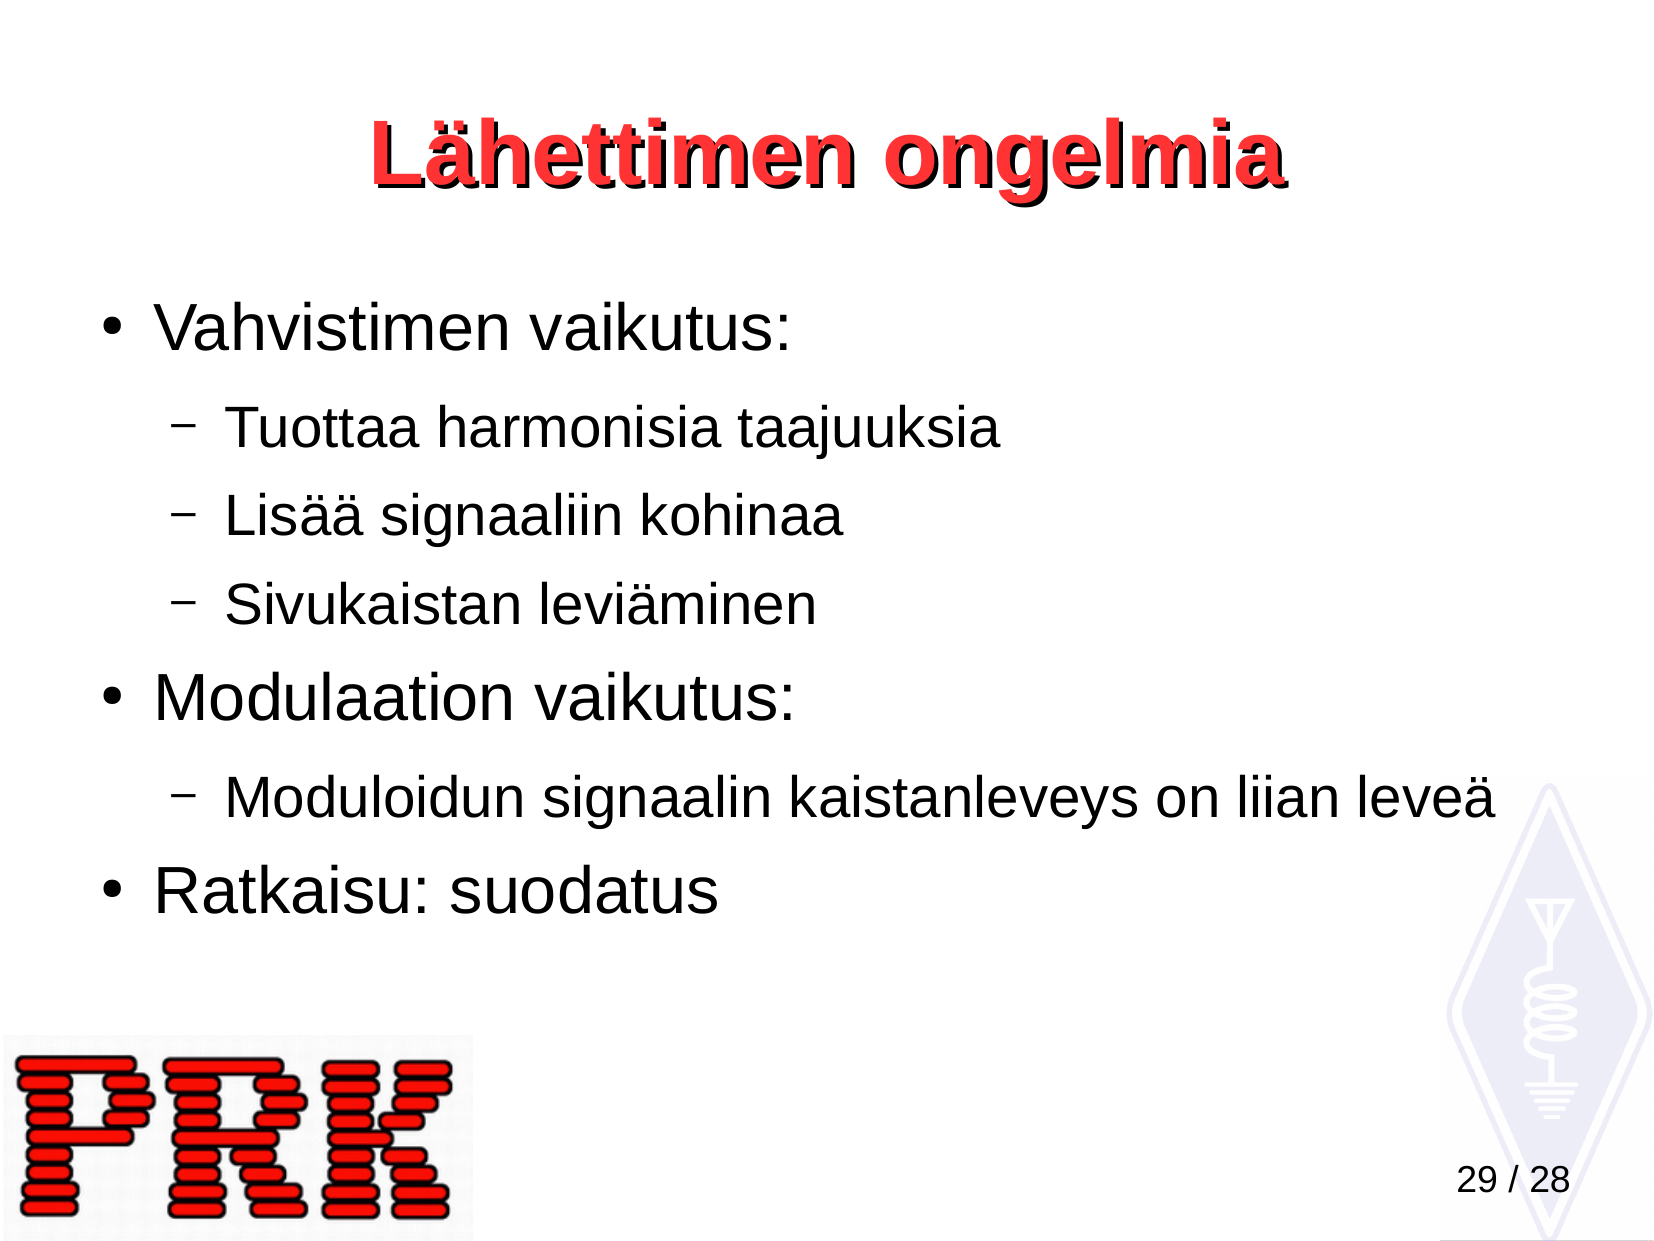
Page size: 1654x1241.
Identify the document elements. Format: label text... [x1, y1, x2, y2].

picture [1440, 777, 1654, 1241]
title Lähettimen ongelmia [82, 49, 1571, 257]
list Vahvistimen vaikutus: Tuottaa harmonisia taajuuksia Lisää signaaliin kohinaa Sivukaistan leviäminen Modulaation vaikutus: Moduloidun signaalin kaistanleveys on liian leveä Ratkaisu: suodatus [82, 290, 1571, 1010]
picture [3, 1035, 473, 1241]
